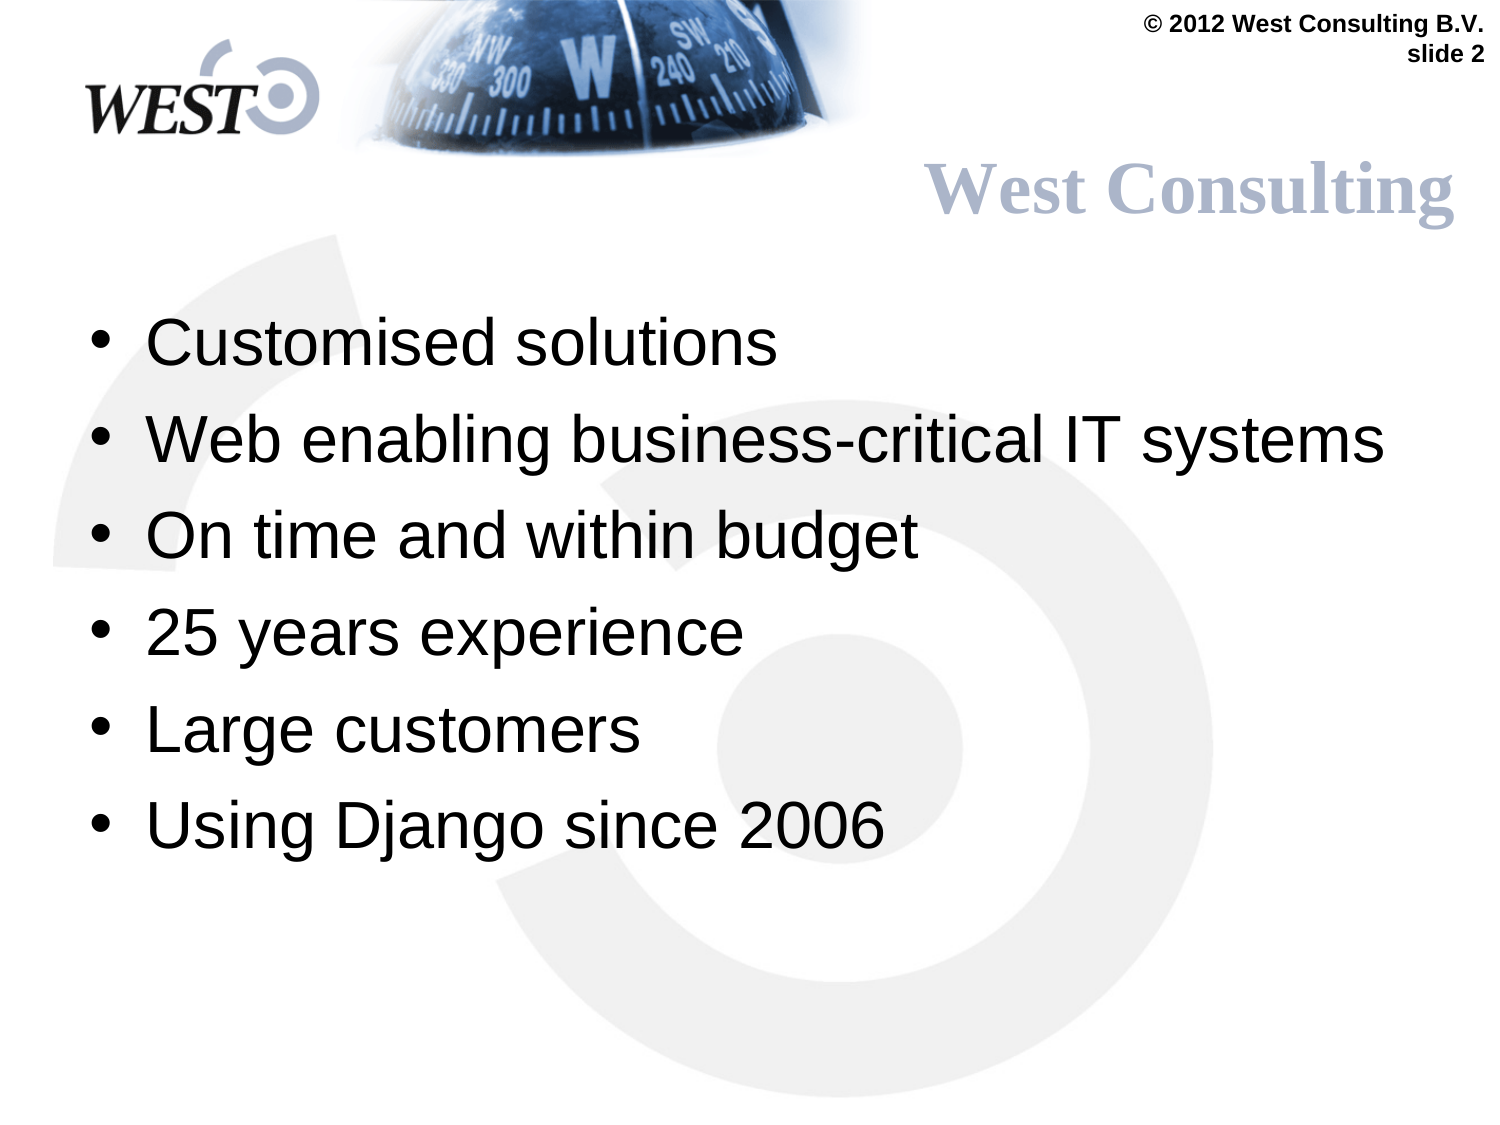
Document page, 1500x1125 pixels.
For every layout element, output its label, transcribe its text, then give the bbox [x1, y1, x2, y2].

picture [82, 0, 904, 125]
picture [53, 242, 1424, 1125]
list Customised solutions Web enabling business-critical IT systems On time and within budget 25 years experience Large customers Using Django since 2006 [75, 290, 1425, 944]
title West Consulting [49, 125, 1471, 242]
